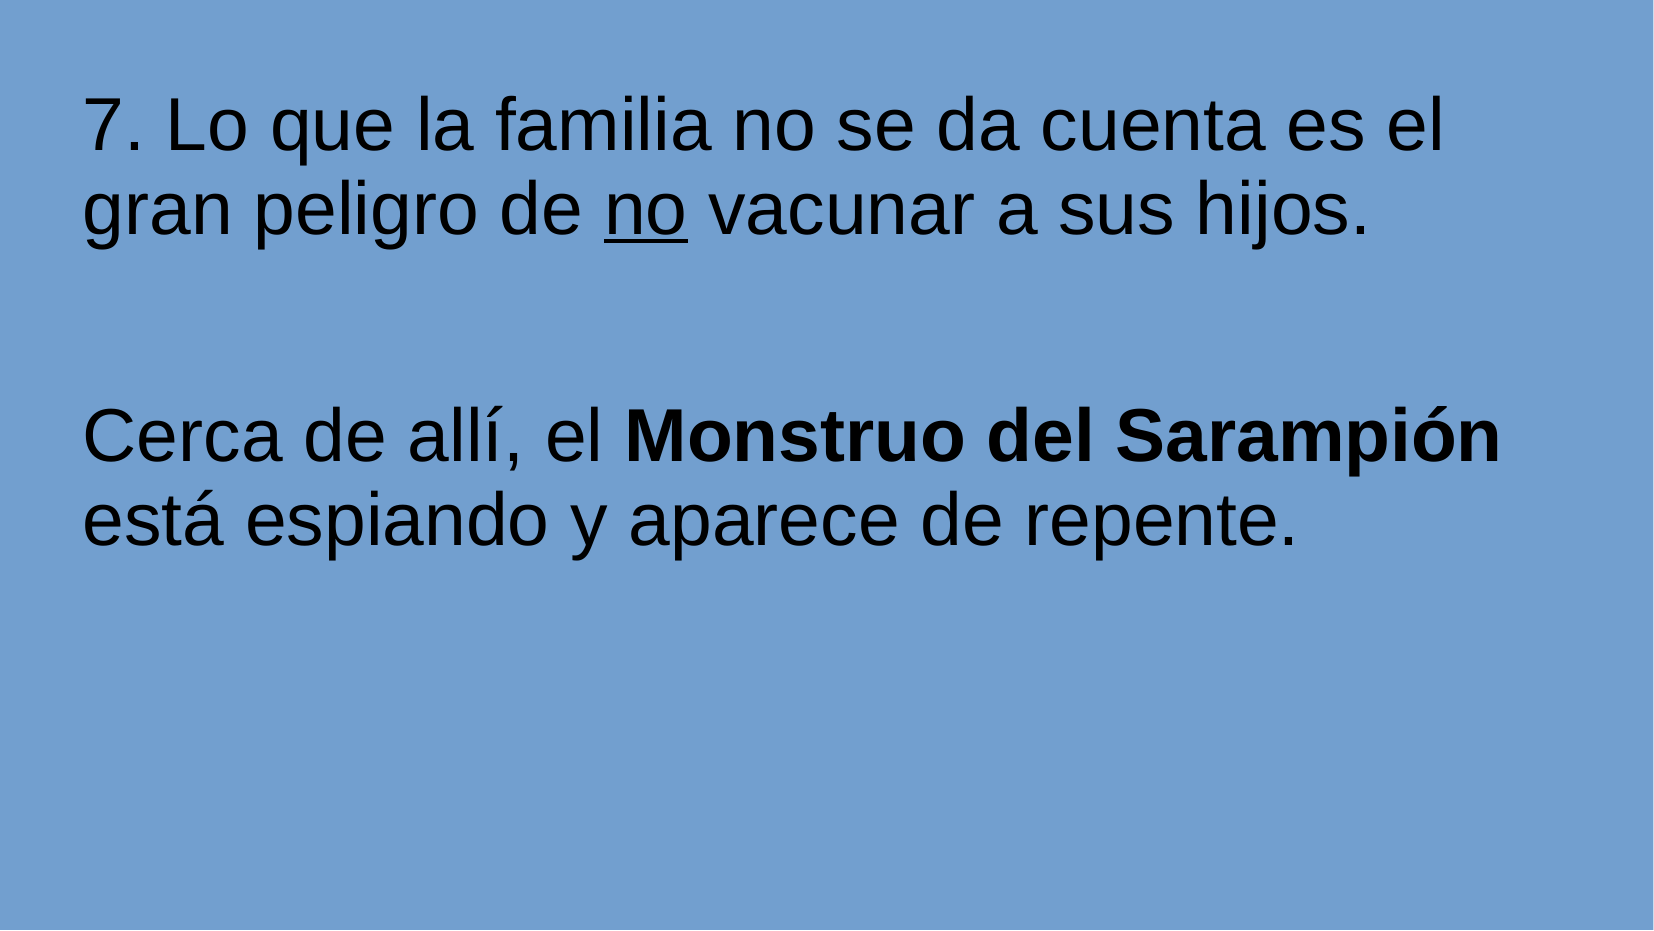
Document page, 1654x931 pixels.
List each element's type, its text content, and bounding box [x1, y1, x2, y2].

list 7. Lo que la familia no se da cuenta es el gran peligro de no vacunar a sus hijos. Cerca de allí, el Monstruo del Sarampión está espiando y aparece de repente. [82, 82, 1571, 623]
